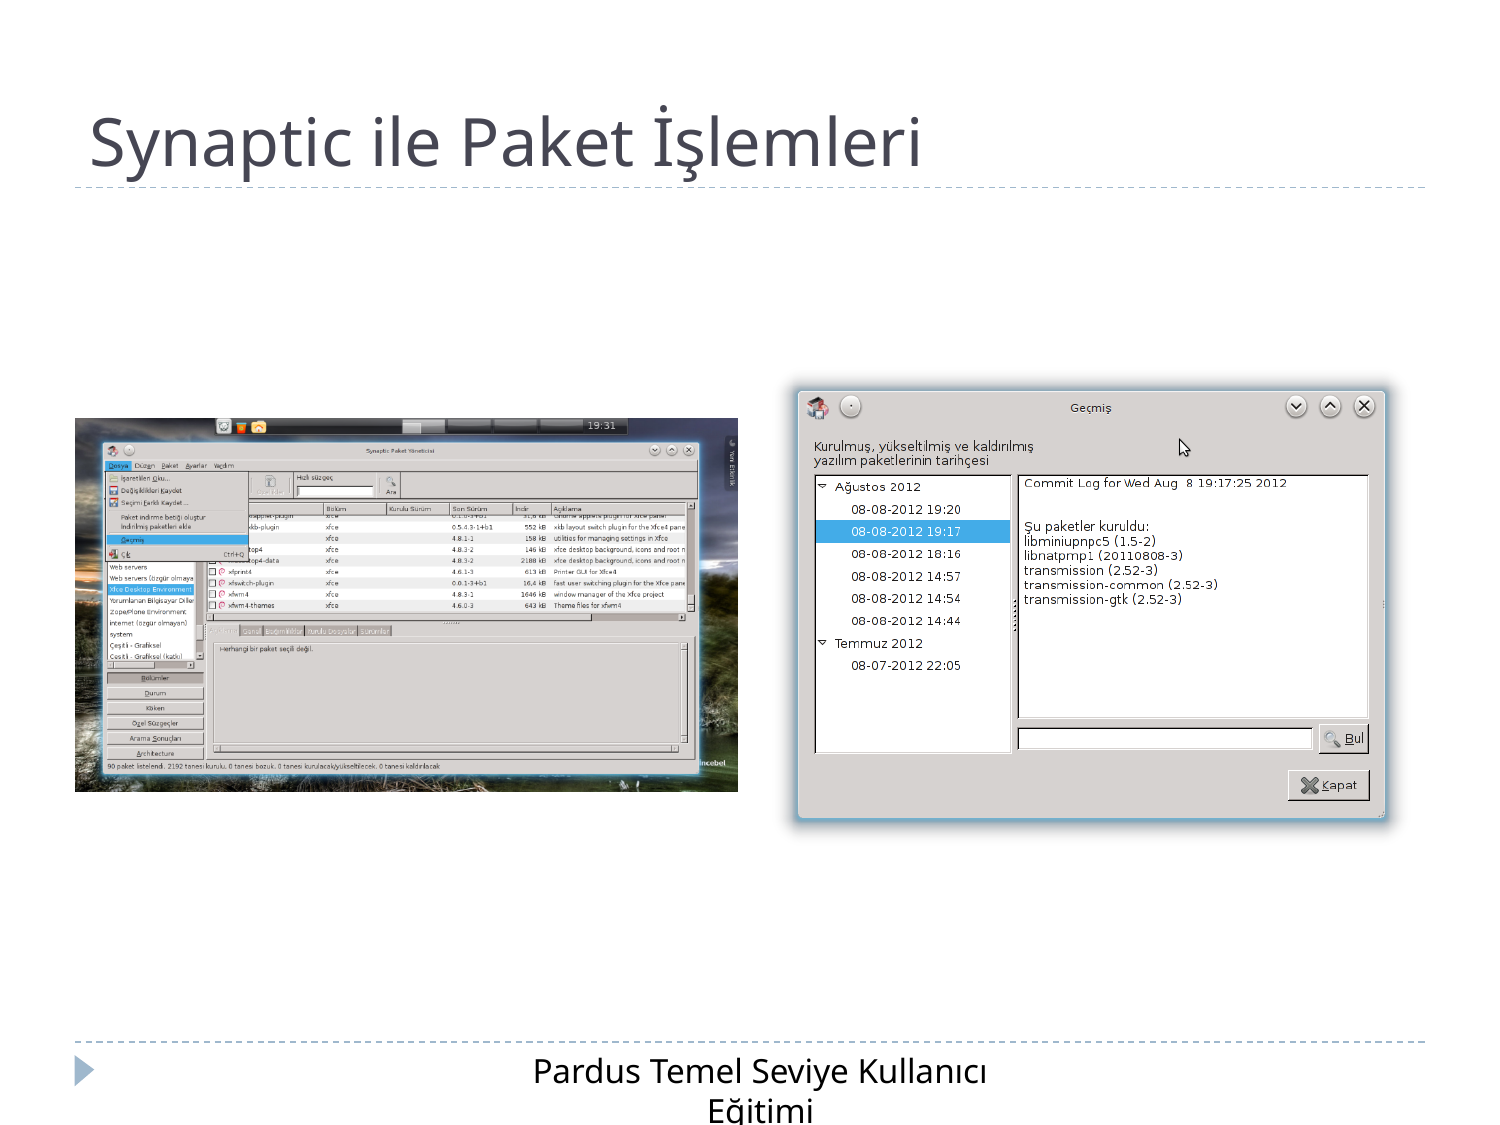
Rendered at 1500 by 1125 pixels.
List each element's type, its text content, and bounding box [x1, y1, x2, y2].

picture [759, 352, 1423, 856]
title Synaptic ile Paket İşlemleri [75, 37, 1425, 188]
picture [75, 418, 738, 792]
